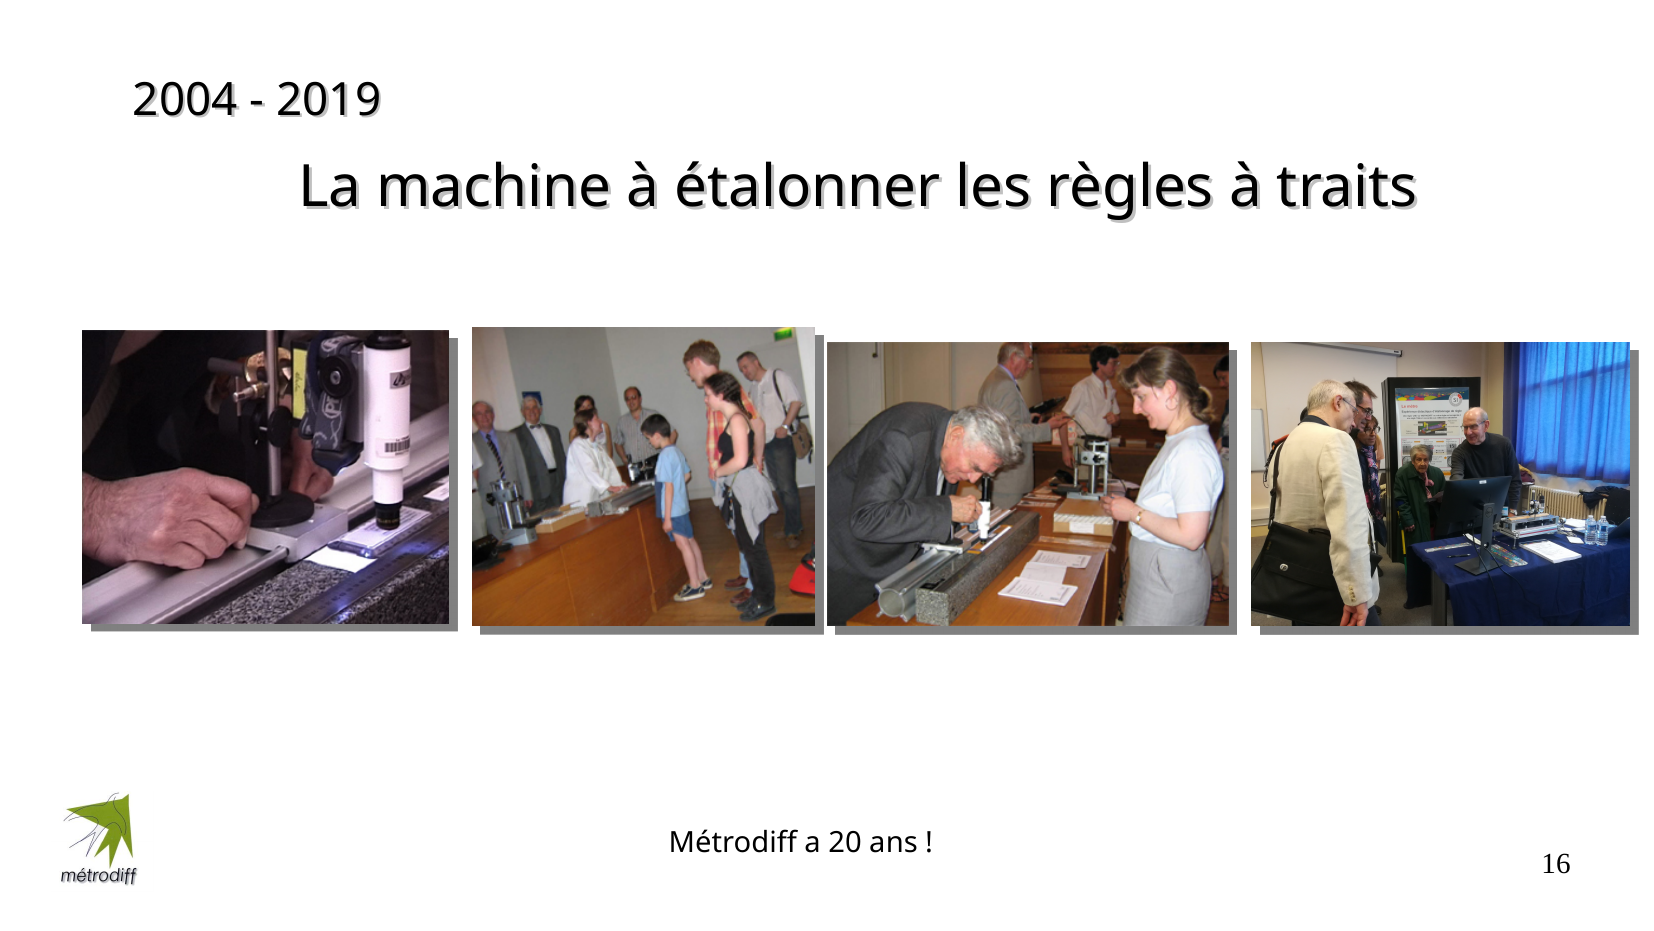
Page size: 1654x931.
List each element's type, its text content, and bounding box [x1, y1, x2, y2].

picture [827, 342, 1229, 626]
picture [51, 791, 154, 892]
picture [82, 330, 449, 624]
picture [472, 327, 815, 626]
picture [1251, 342, 1630, 626]
text_box 2004 - 2019 [118, 59, 413, 150]
text_box La machine à étalonner les règles à traits [283, 136, 1471, 249]
